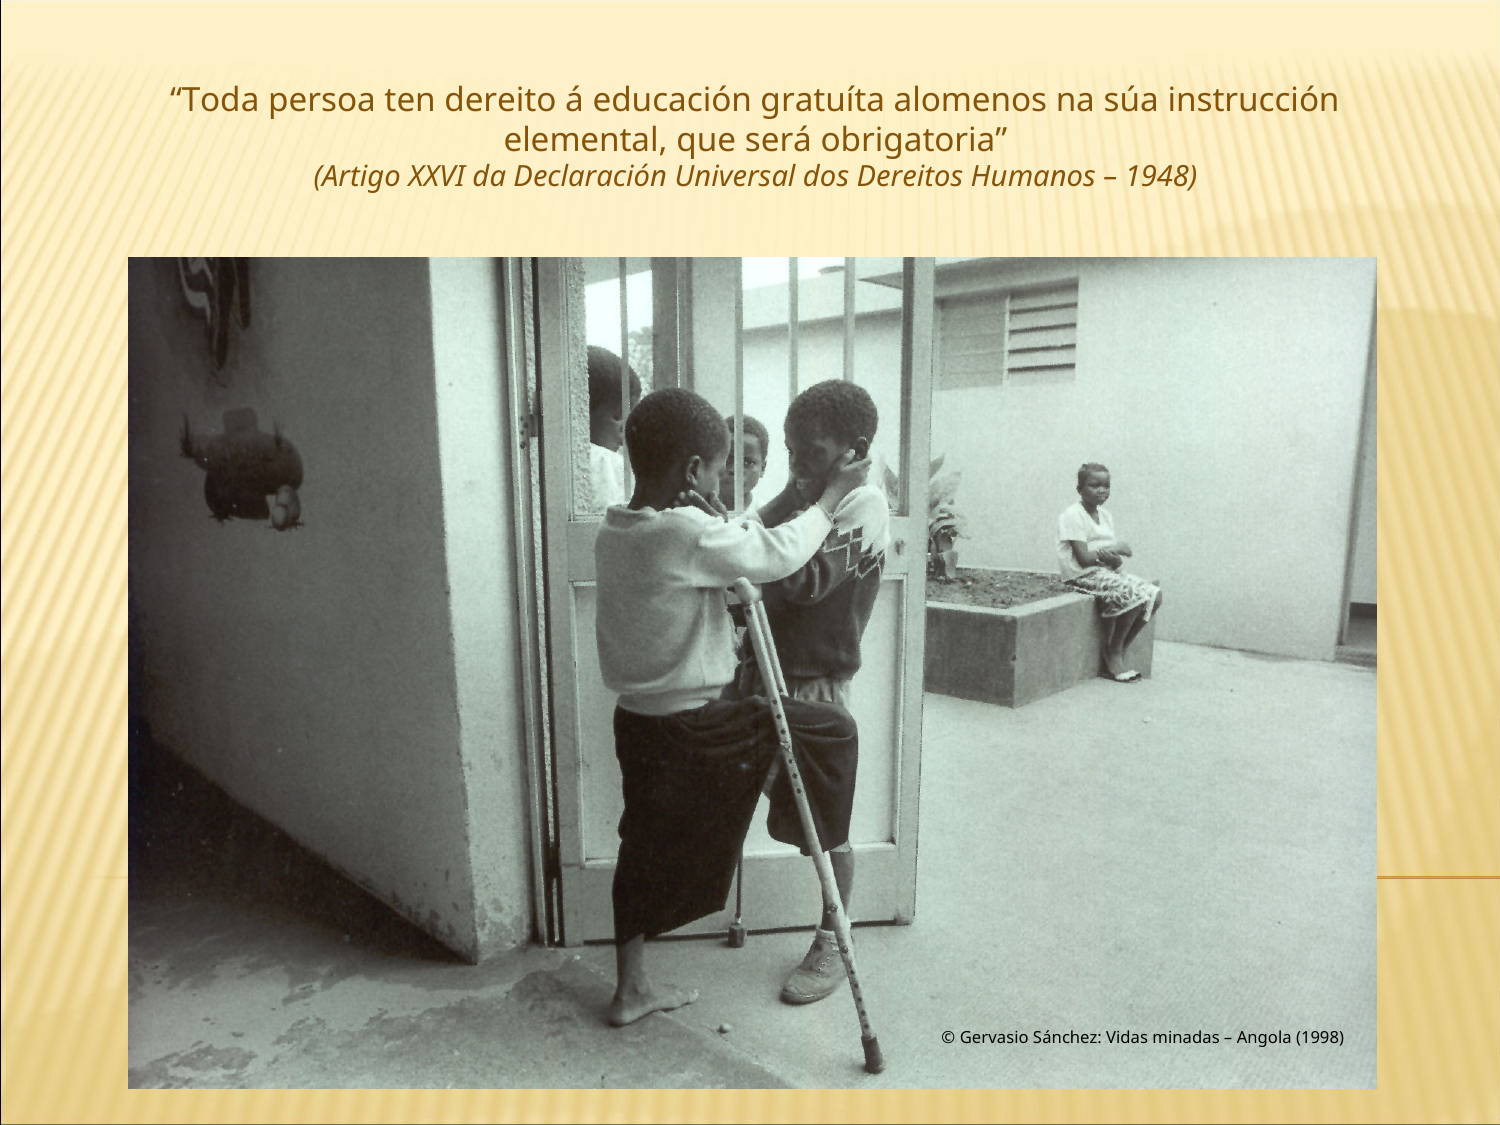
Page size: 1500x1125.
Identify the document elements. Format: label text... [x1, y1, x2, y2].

picture [0, 0, 1500, 1125]
text_box “Toda persoa ten dereito á educación gratuíta alomenos na súa instrucción elemental, que será obrigatoria” (Artigo XXVI da Declaración Universal dos Dereitos Humanos – 1948) [93, 70, 1418, 201]
text_box © Gervasio Sánchez: Vidas minadas – Angola (1998) [796, 1019, 1360, 1055]
